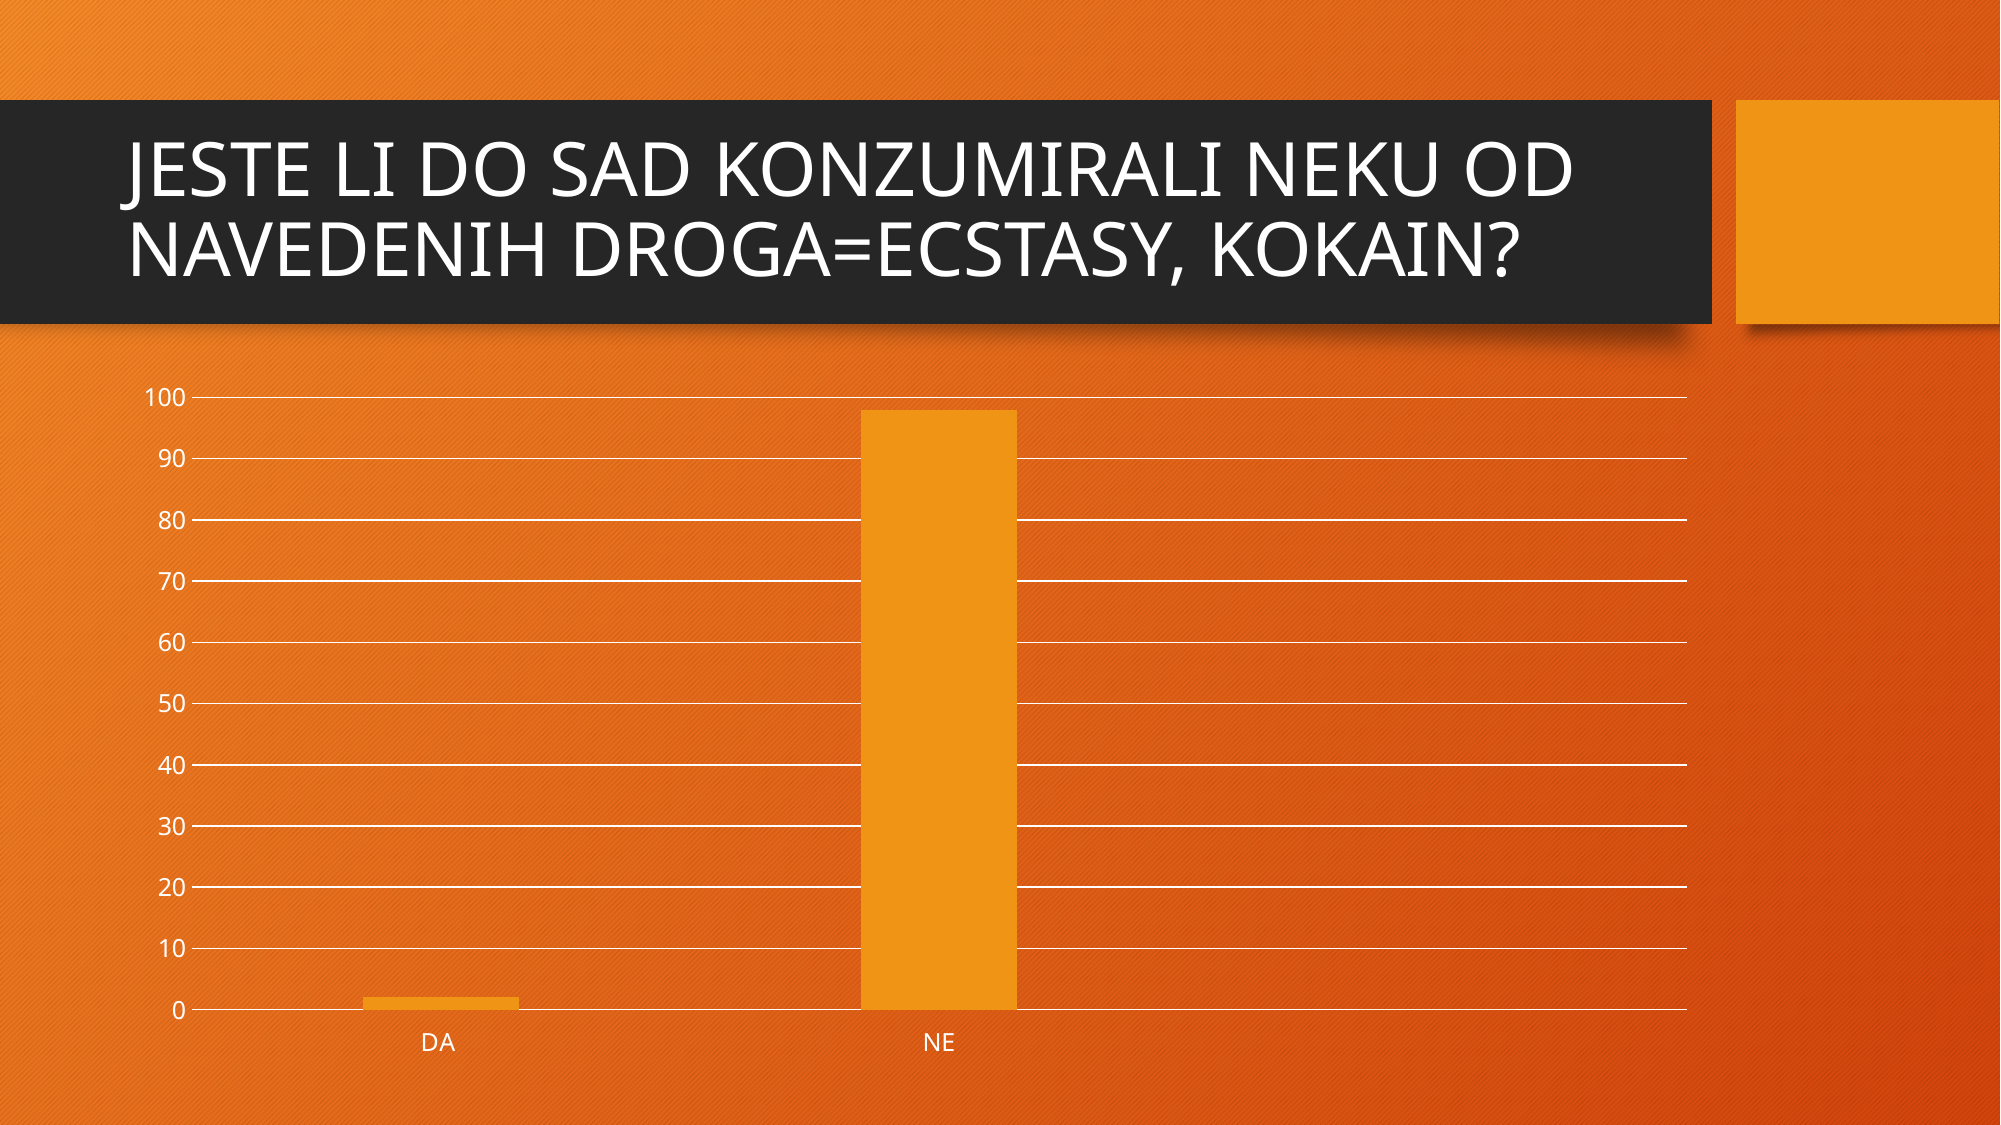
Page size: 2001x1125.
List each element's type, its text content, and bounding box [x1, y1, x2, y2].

chart [111, 366, 1719, 1074]
title JESTE LI DO SAD KONZUMIRALI NEKU OD NAVEDENIH DROGA=ECSTASY, KOKAIN? [111, 123, 1689, 301]
